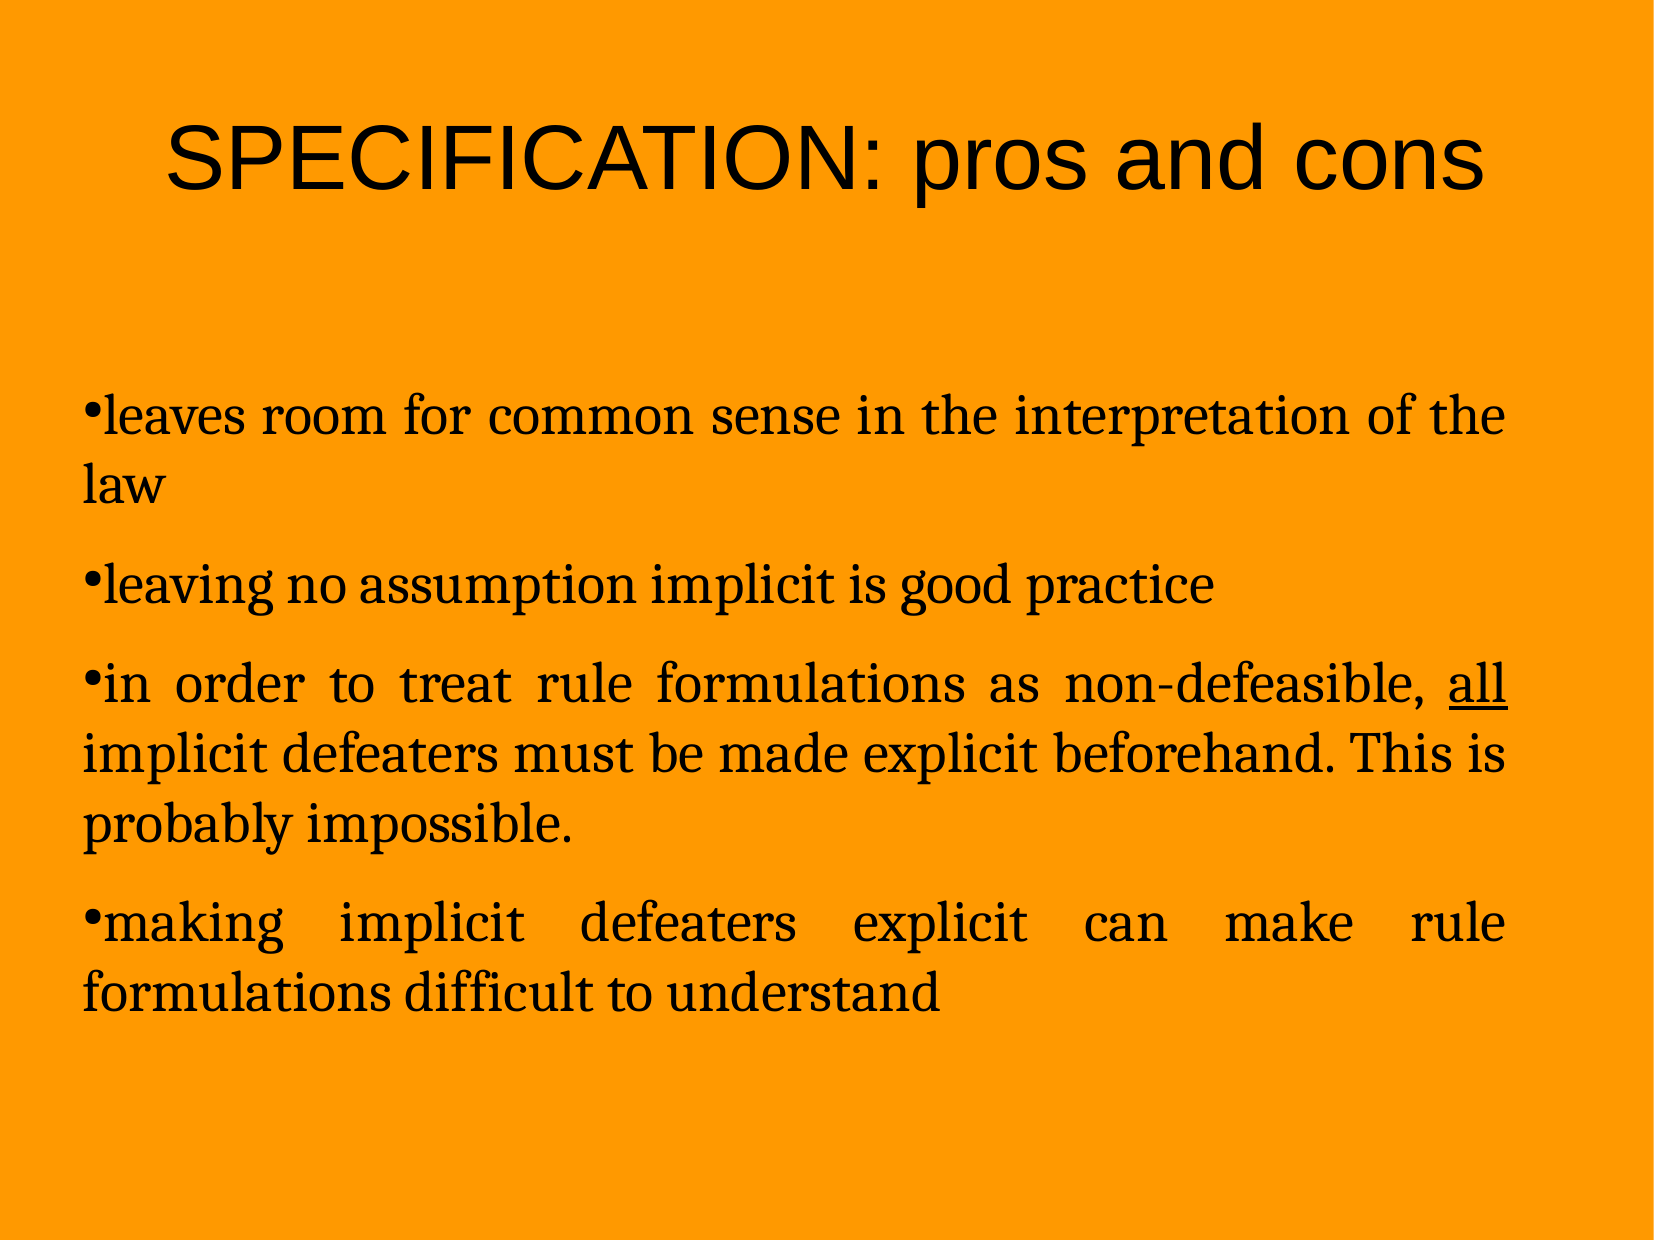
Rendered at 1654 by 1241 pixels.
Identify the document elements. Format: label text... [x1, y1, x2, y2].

list leaves room for common sense in the interpretation of the law leaving no assumption implicit is good practice in order to treat rule formulations as non-defeasible, all implicit defeaters must be made explicit beforehand. This is probably impossible. making implicit defeaters explicit can make rule formulations difficult to understand [82, 290, 1571, 1109]
title SPECIFICATION: pros and cons [82, 49, 1571, 257]
